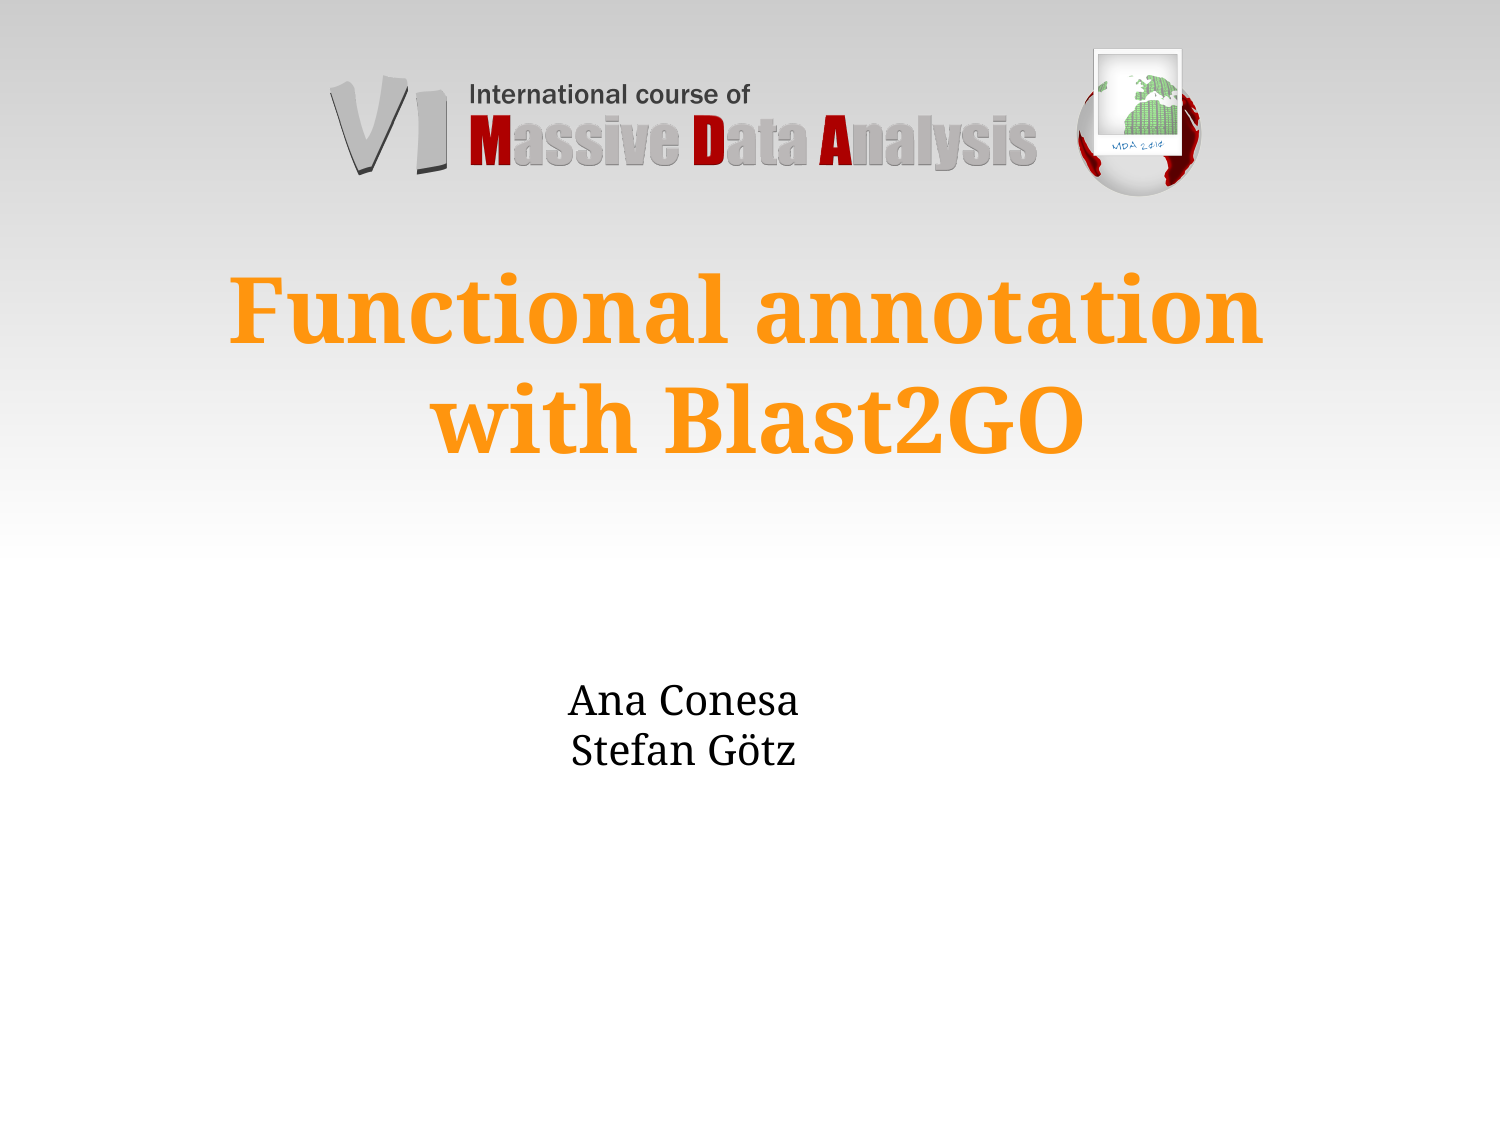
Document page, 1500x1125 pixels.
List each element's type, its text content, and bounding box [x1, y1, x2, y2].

picture [316, 47, 1216, 198]
text_box Functional annotation with Blast2GO [0, 253, 1500, 472]
text_box Ana Conesa Stefan Götz [553, 666, 815, 783]
